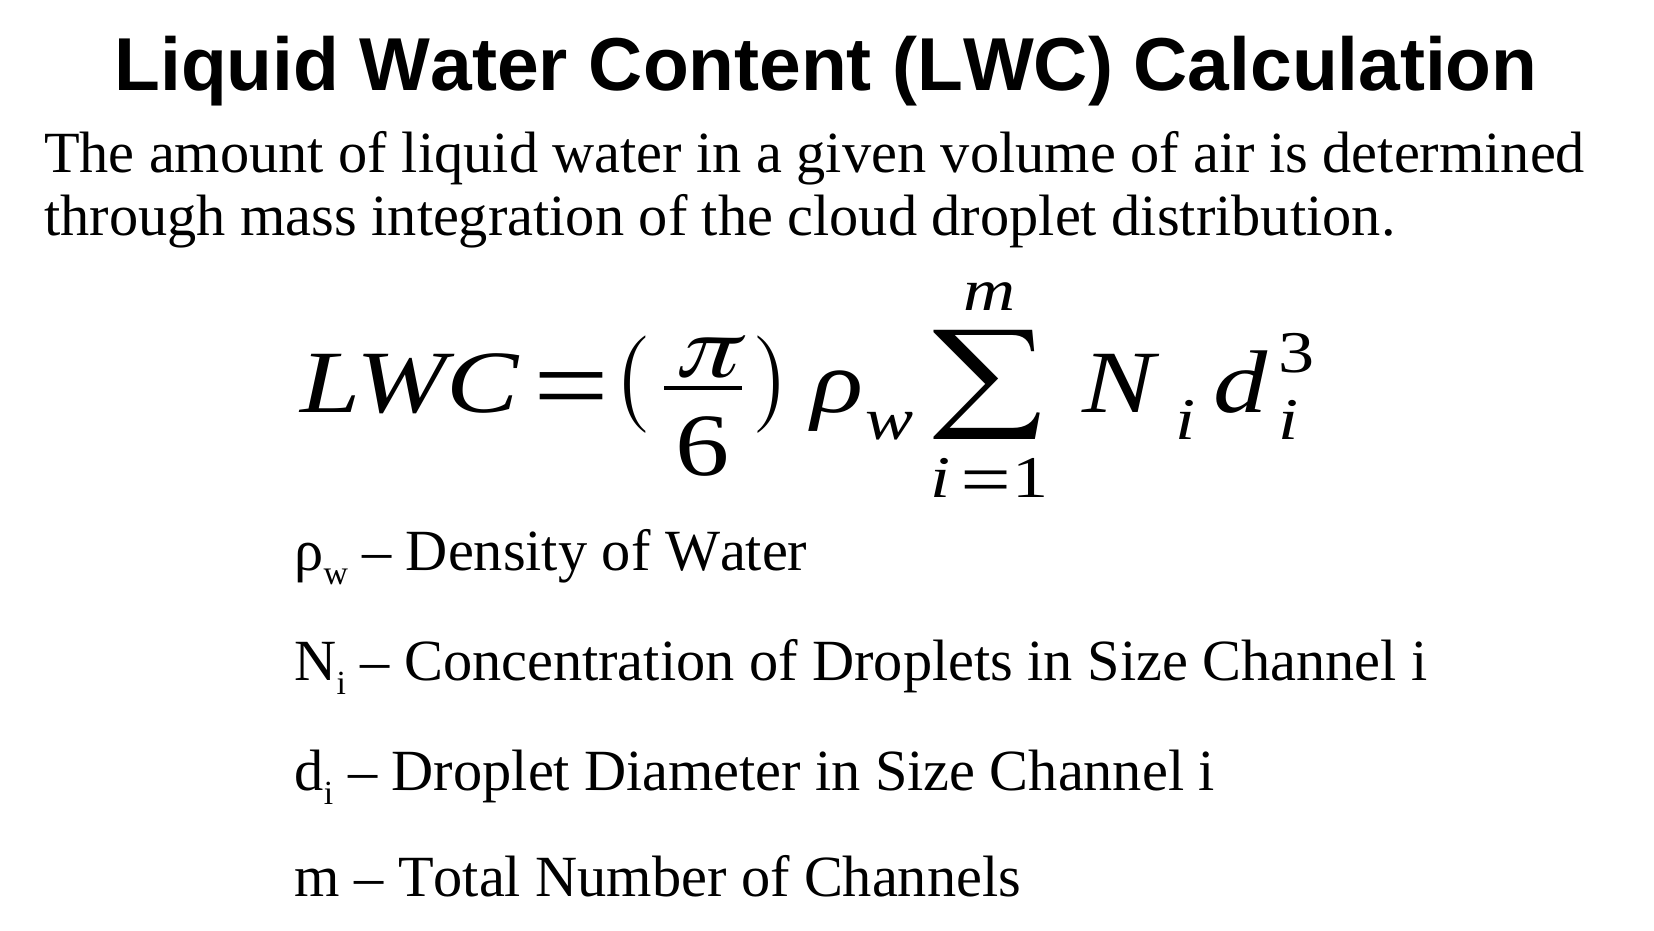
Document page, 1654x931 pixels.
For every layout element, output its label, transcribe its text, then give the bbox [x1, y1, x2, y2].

text_box ρw – Density of Water Ni – Concentration of Droplets in Size Channel i di – Droplet Diameter in Size Channel i m – Total Number of Channels [279, 510, 1445, 917]
text_box The amount of liquid water in a given volume of air is determined through mass integration of the cloud droplet distribution. [29, 114, 1637, 257]
text_box Liquid Water Content (LWC) Calculation [0, 24, 1654, 108]
chart [262, 256, 1340, 510]
